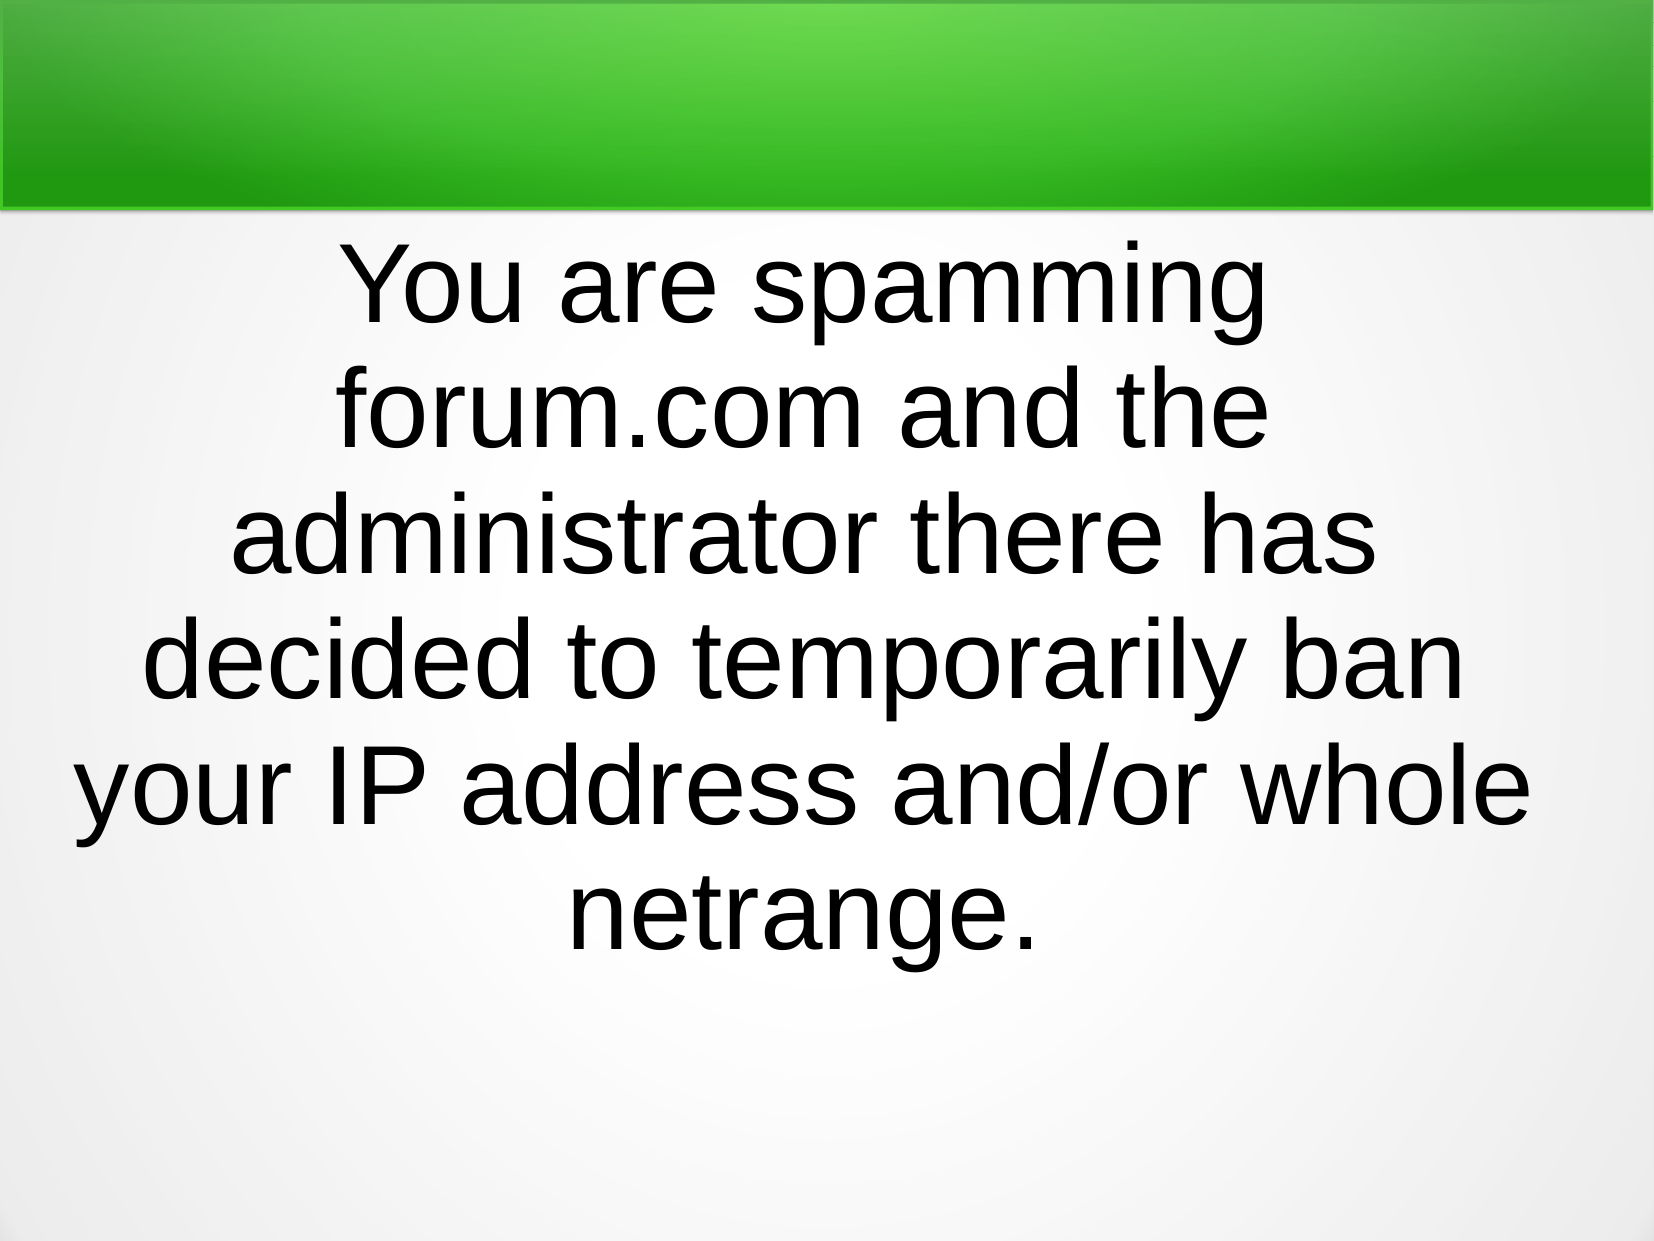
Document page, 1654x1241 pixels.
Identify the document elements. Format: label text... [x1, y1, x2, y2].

subtitle You are spamming forum.com and the administrator there has decided to temporarily ban your IP address and/or whole netrange. [60, 218, 1549, 976]
